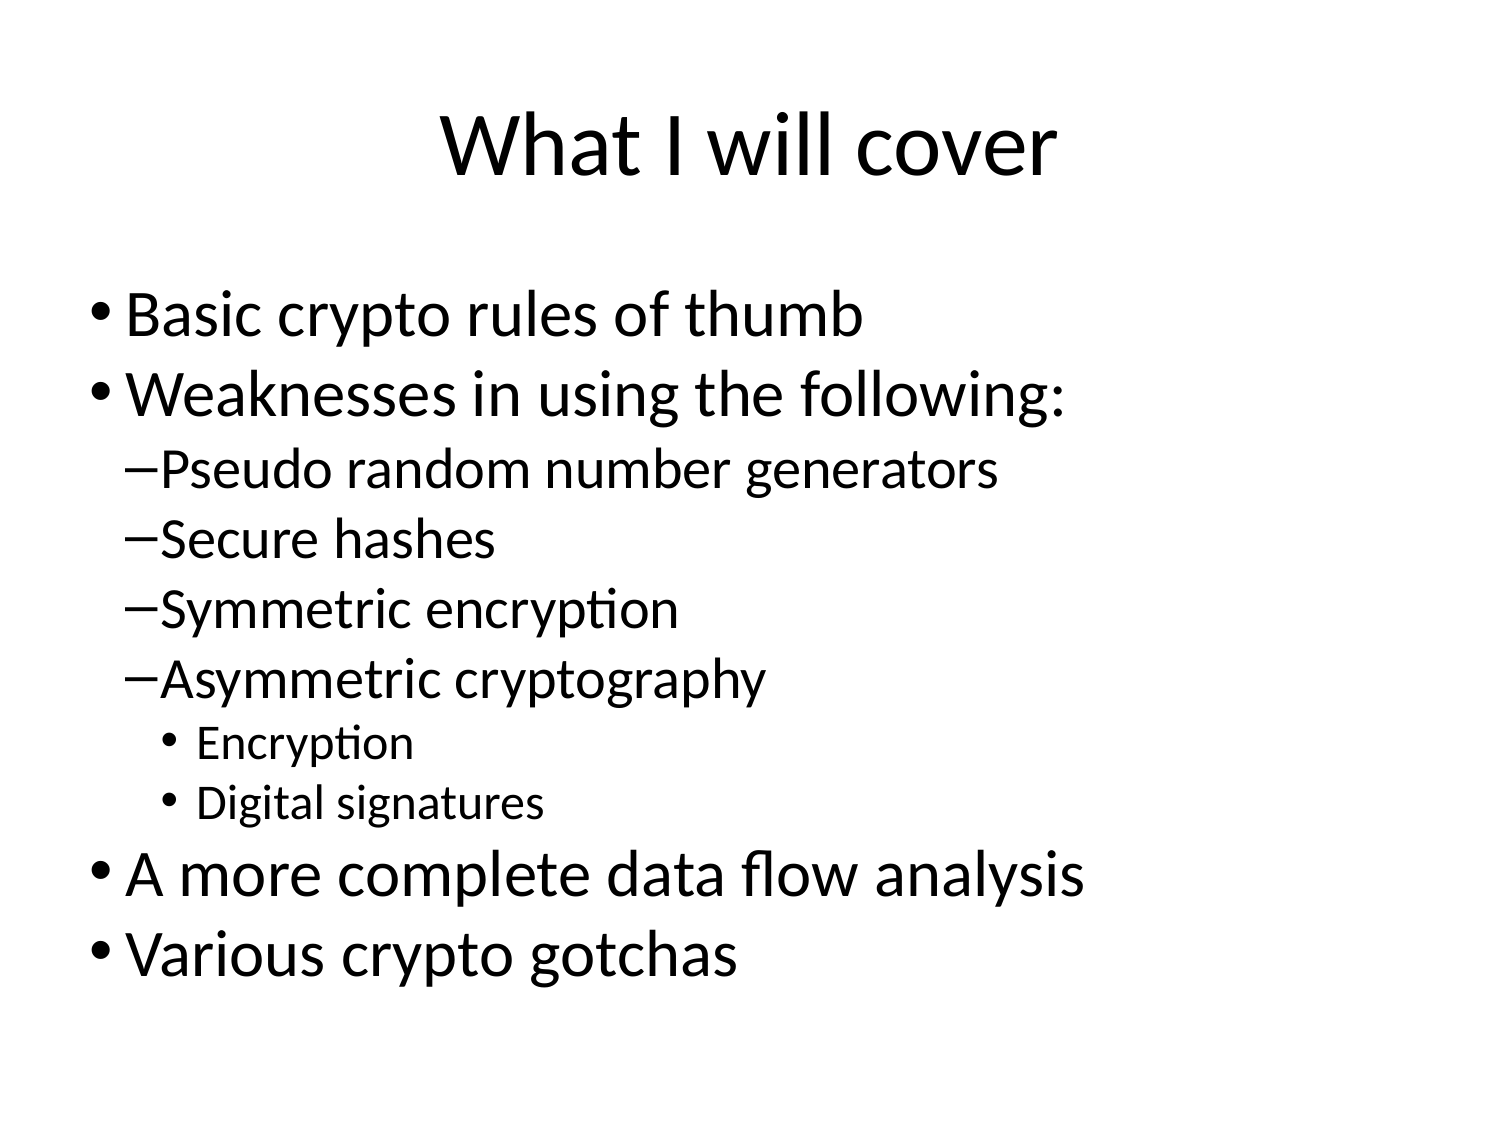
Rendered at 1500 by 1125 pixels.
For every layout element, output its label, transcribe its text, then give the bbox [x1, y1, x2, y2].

text_box Basic crypto rules of thumb Weaknesses in using the following: Pseudo random number generators Secure hashes Symmetric encryption Asymmetric cryptography Encryption Digital signatures A more complete data flow analysis Various crypto gotchas [75, 262, 1425, 1005]
text_box What I will cover [75, 45, 1425, 233]
